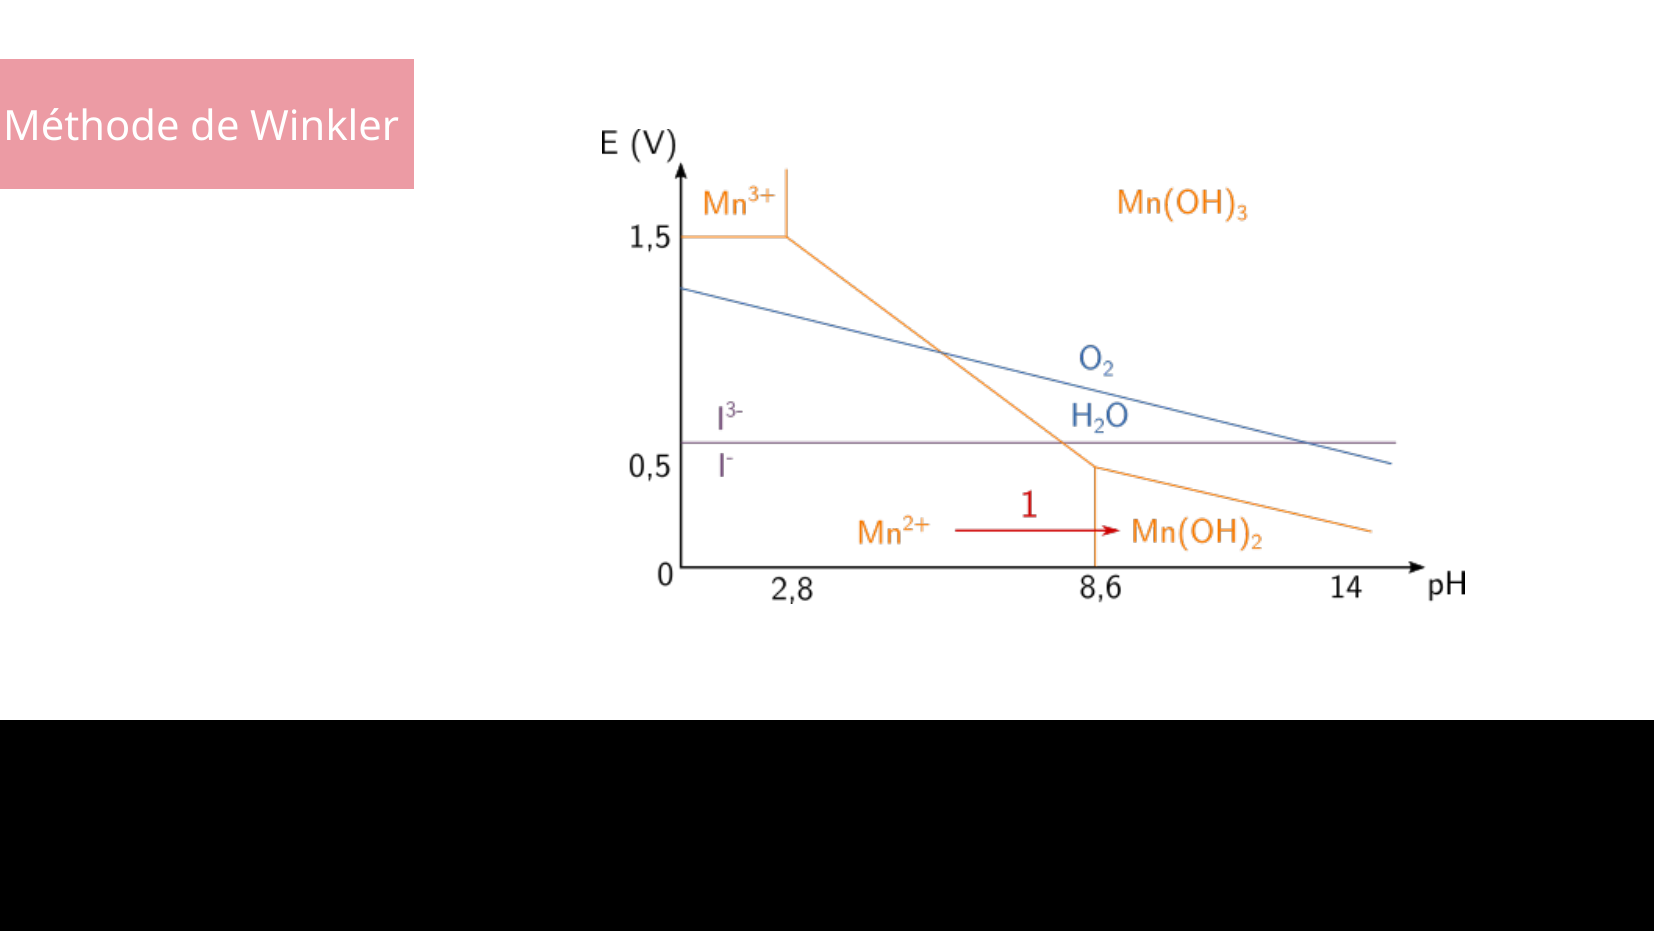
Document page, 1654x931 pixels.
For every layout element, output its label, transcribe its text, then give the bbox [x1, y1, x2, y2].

text_box Méthode de Winkler [0, 59, 414, 189]
text_box [0, 720, 1654, 931]
picture [602, 129, 1465, 604]
